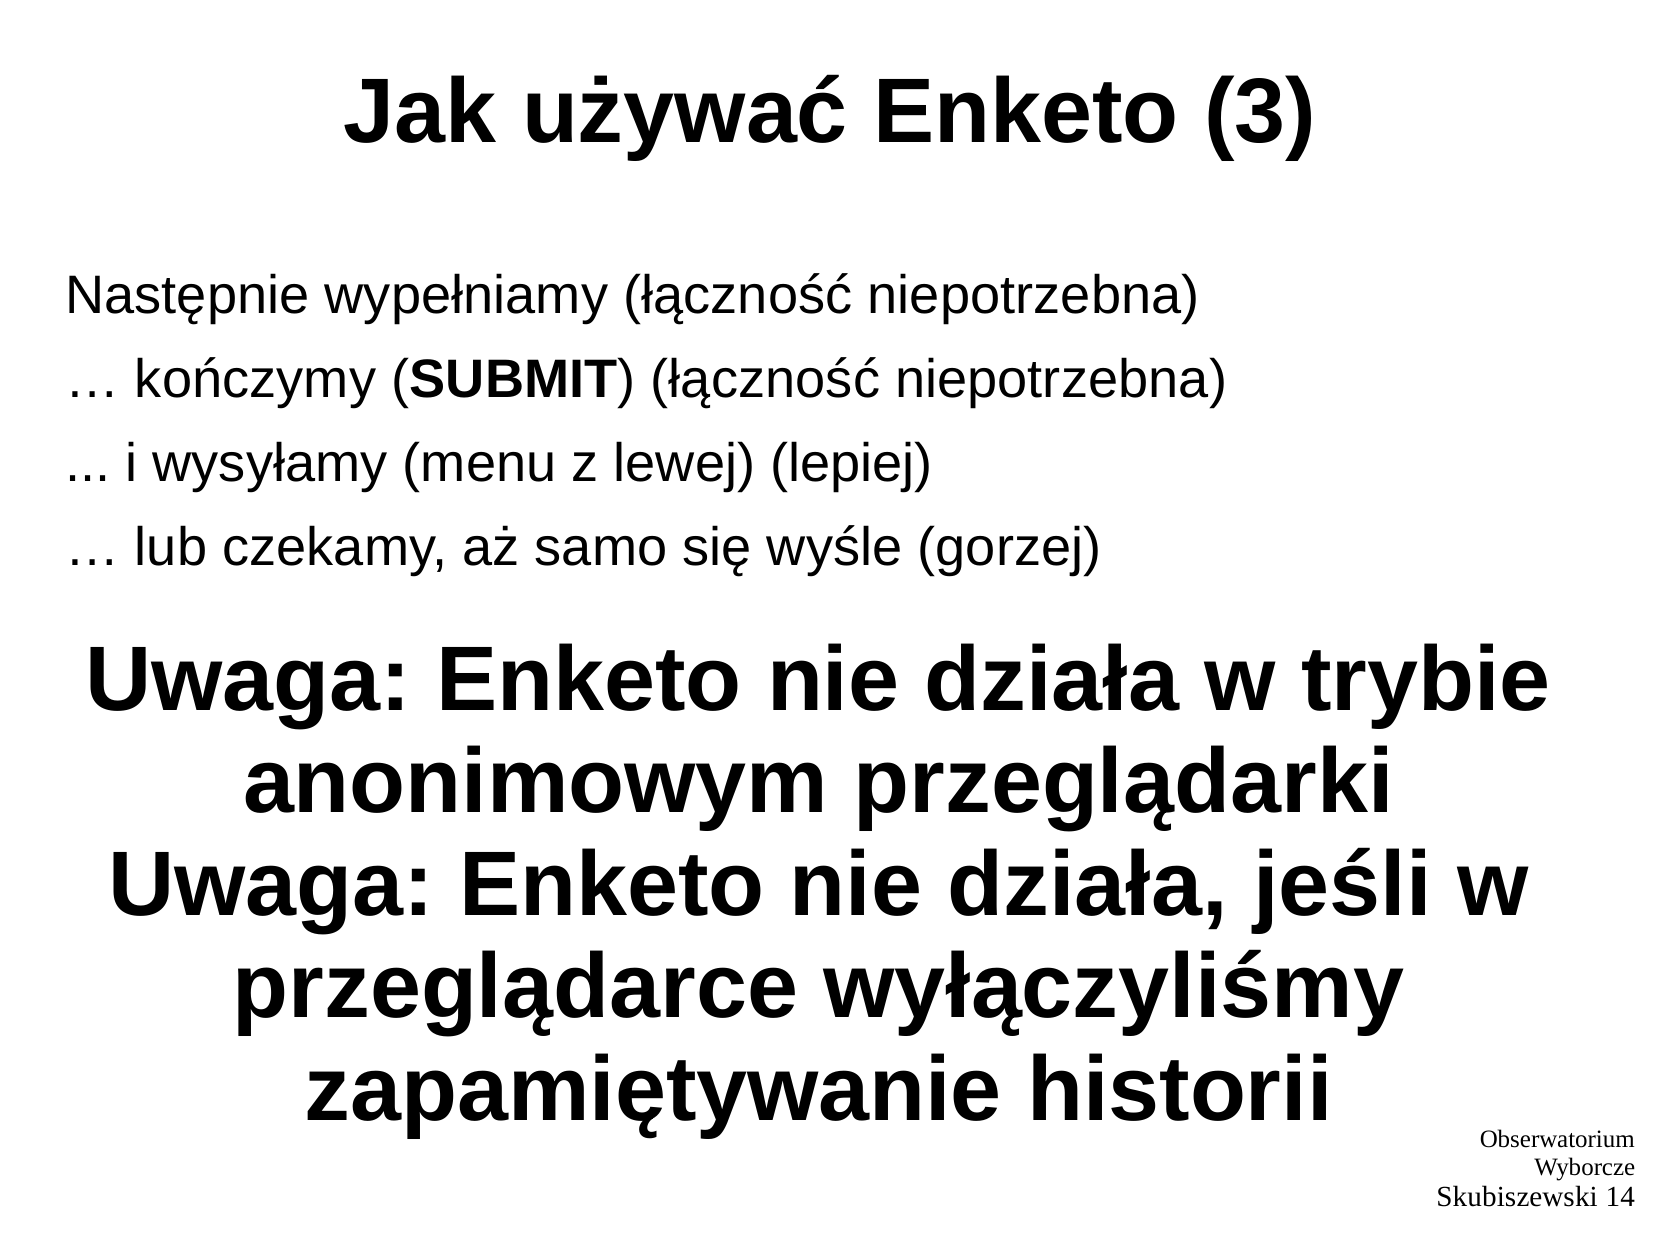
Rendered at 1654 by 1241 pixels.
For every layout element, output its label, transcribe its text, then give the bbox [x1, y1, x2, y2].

title Uwaga: Enketo nie działa w trybie anonimowym przeglądarki Uwaga: Enketo nie działa, jeśli w przeglądarce wyłączyliśmy zapamiętywanie historii [75, 627, 1564, 1141]
list Następnie wypełniamy (łączność niepotrzebna) … kończymy (SUBMIT) (łączność niepotrzebna) ... i wysyłamy (menu z lewej) (lepiej) … lub czekamy, aż samo się wyśle (gorzej) [30, 180, 1583, 1156]
title Jak używać Enketo (3) [86, 60, 1575, 180]
